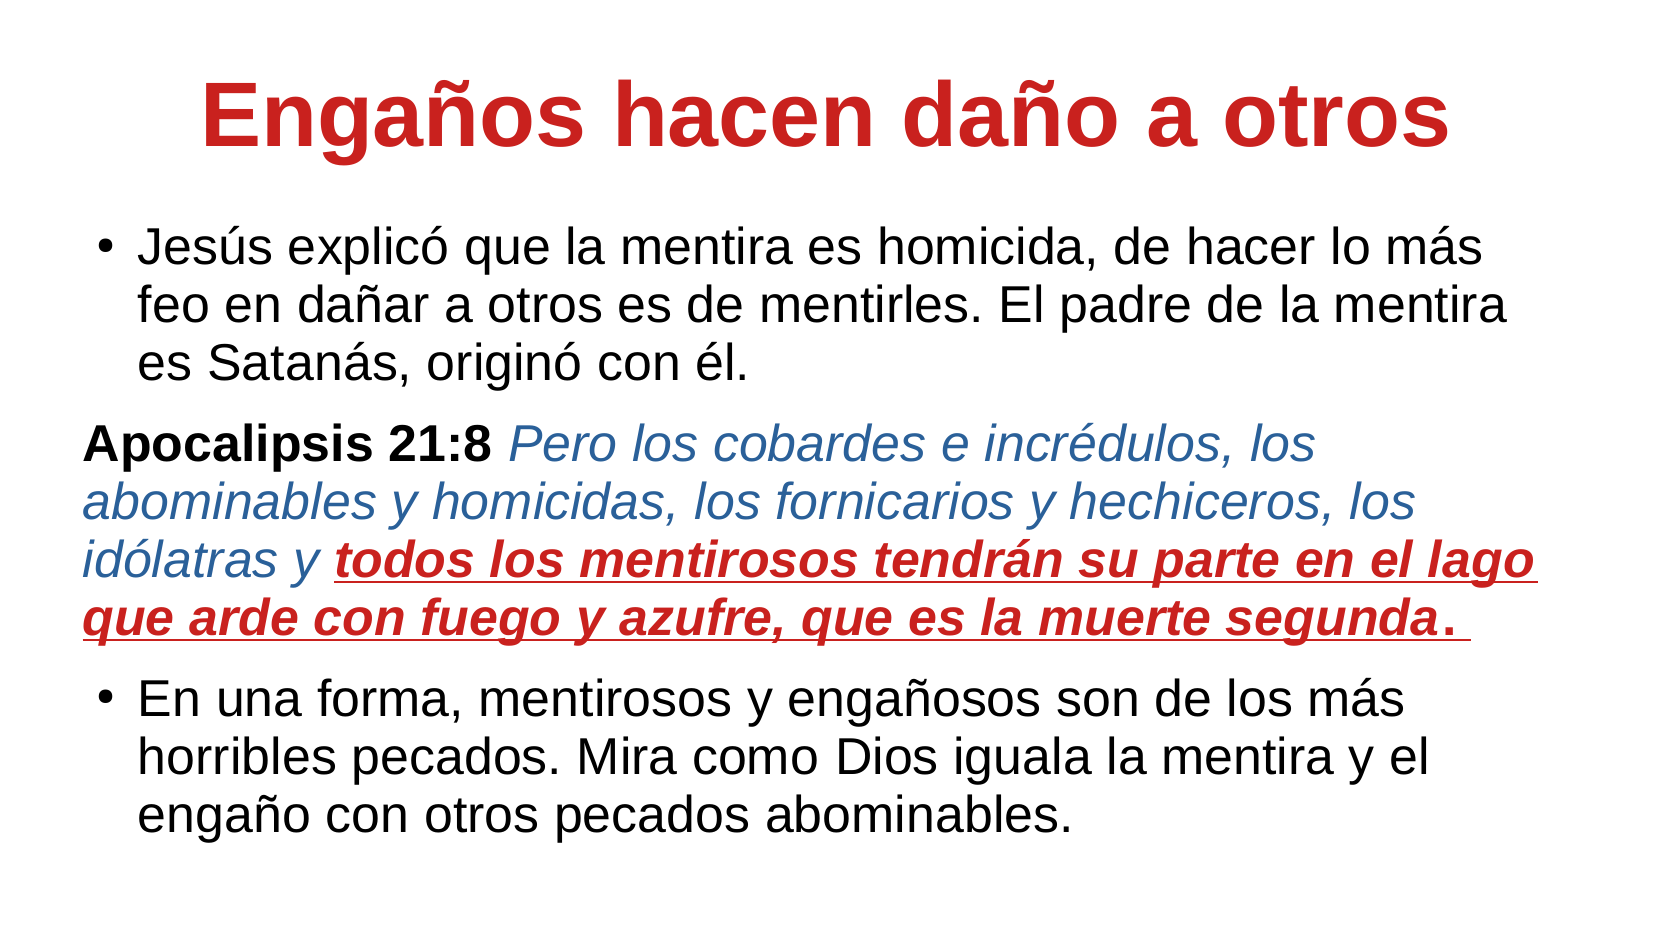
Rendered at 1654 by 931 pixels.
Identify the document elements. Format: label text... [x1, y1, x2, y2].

list Jesús explicó que la mentira es homicida, de hacer lo más feo en dañar a otros es de mentirles. El padre de la mentira es Satanás, originó con él. Apocalipsis 21:8 Pero los cobardes e incrédulos, los abominables y homicidas, los fornicarios y hechiceros, los idólatras y todos los mentirosos tendrán su parte en el lago que arde con fuego y azufre, que es la muerte segunda. En una forma, mentirosos y engañosos son de los más horribles pecados. Mira como Dios iguala la mentira y el engaño con otros pecados abominables. [82, 217, 1571, 893]
title Engaños hacen daño a otros [82, 37, 1571, 193]
